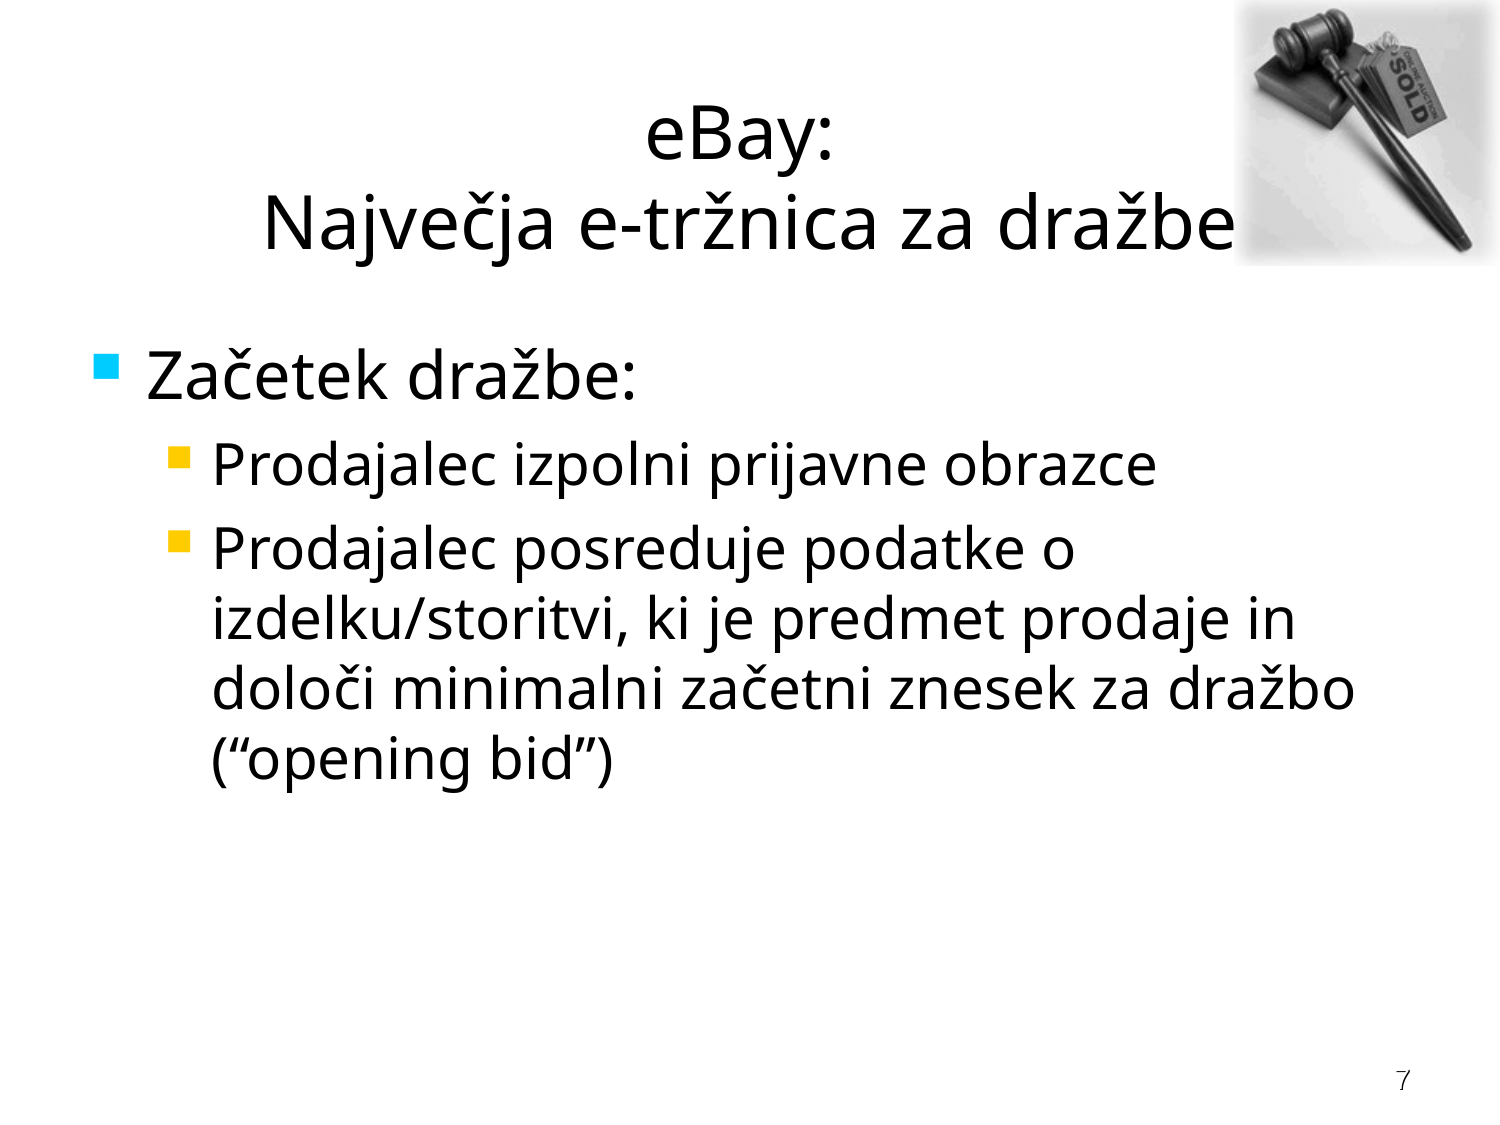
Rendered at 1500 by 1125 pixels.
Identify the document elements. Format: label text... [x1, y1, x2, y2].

text_box <number> [1074, 1024, 1426, 1103]
title eBay: Največja e-tržnica za dražbe [75, 62, 1426, 288]
picture [1234, 0, 1500, 266]
list Začetek dražbe: Prodajalec izpolni prijavne obrazce Prodajalec posreduje podatke o izdelku/storitvi, ki je predmet prodaje in določi minimalni začetni znesek za dražbo (“opening bid”) [75, 324, 1426, 1001]
